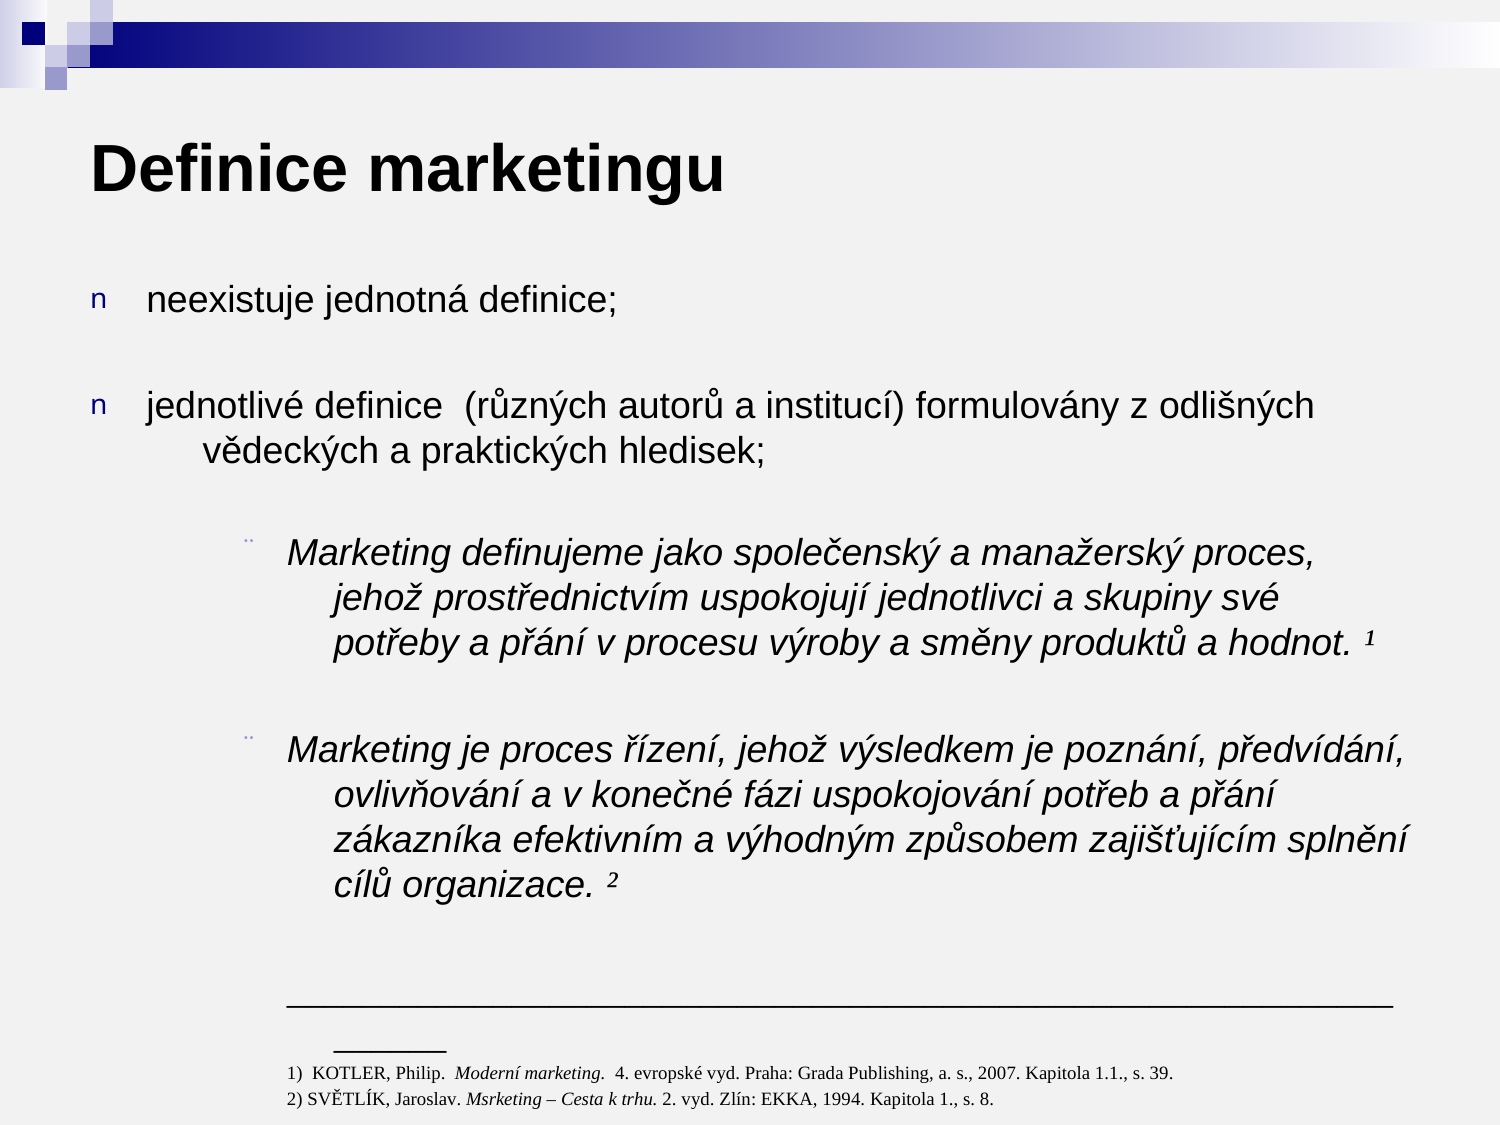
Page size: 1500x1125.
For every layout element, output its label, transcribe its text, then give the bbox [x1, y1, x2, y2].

title Definice marketingu [75, 75, 1426, 256]
list neexistuje jednotná definice; jednotlivé definice (různých autorů a institucí) formulovány z odlišných vědeckých a praktických hledisek; Marketing definujeme jako společenský a manažerský proces, jehož prostřednictvím uspokojují jednotlivci a skupiny své potřeby a přání v procesu výroby a směny produktů a hodnot. ¹ Marketing je proces řízení, jehož výsledkem je poznání, předvídání, ovlivňování a v konečné fázi uspokojování potřeb a přání zákazníka efektivním a výhodným způsobem zajišťujícím splnění cílů organizace. ² _________________________________________________________________ 1) KOTLER, Philip. Moderní marketing. 4. evropské vyd. Praha: Grada Publishing, a. s., 2007. Kapitola 1.1., s. 39. 2) SVĚTLÍK, Jaroslav. Msrketing – Cesta k trhu. 2. vyd. Zlín: EKKA, 1994. Kapitola 1., s. 8. [75, 267, 1426, 1024]
